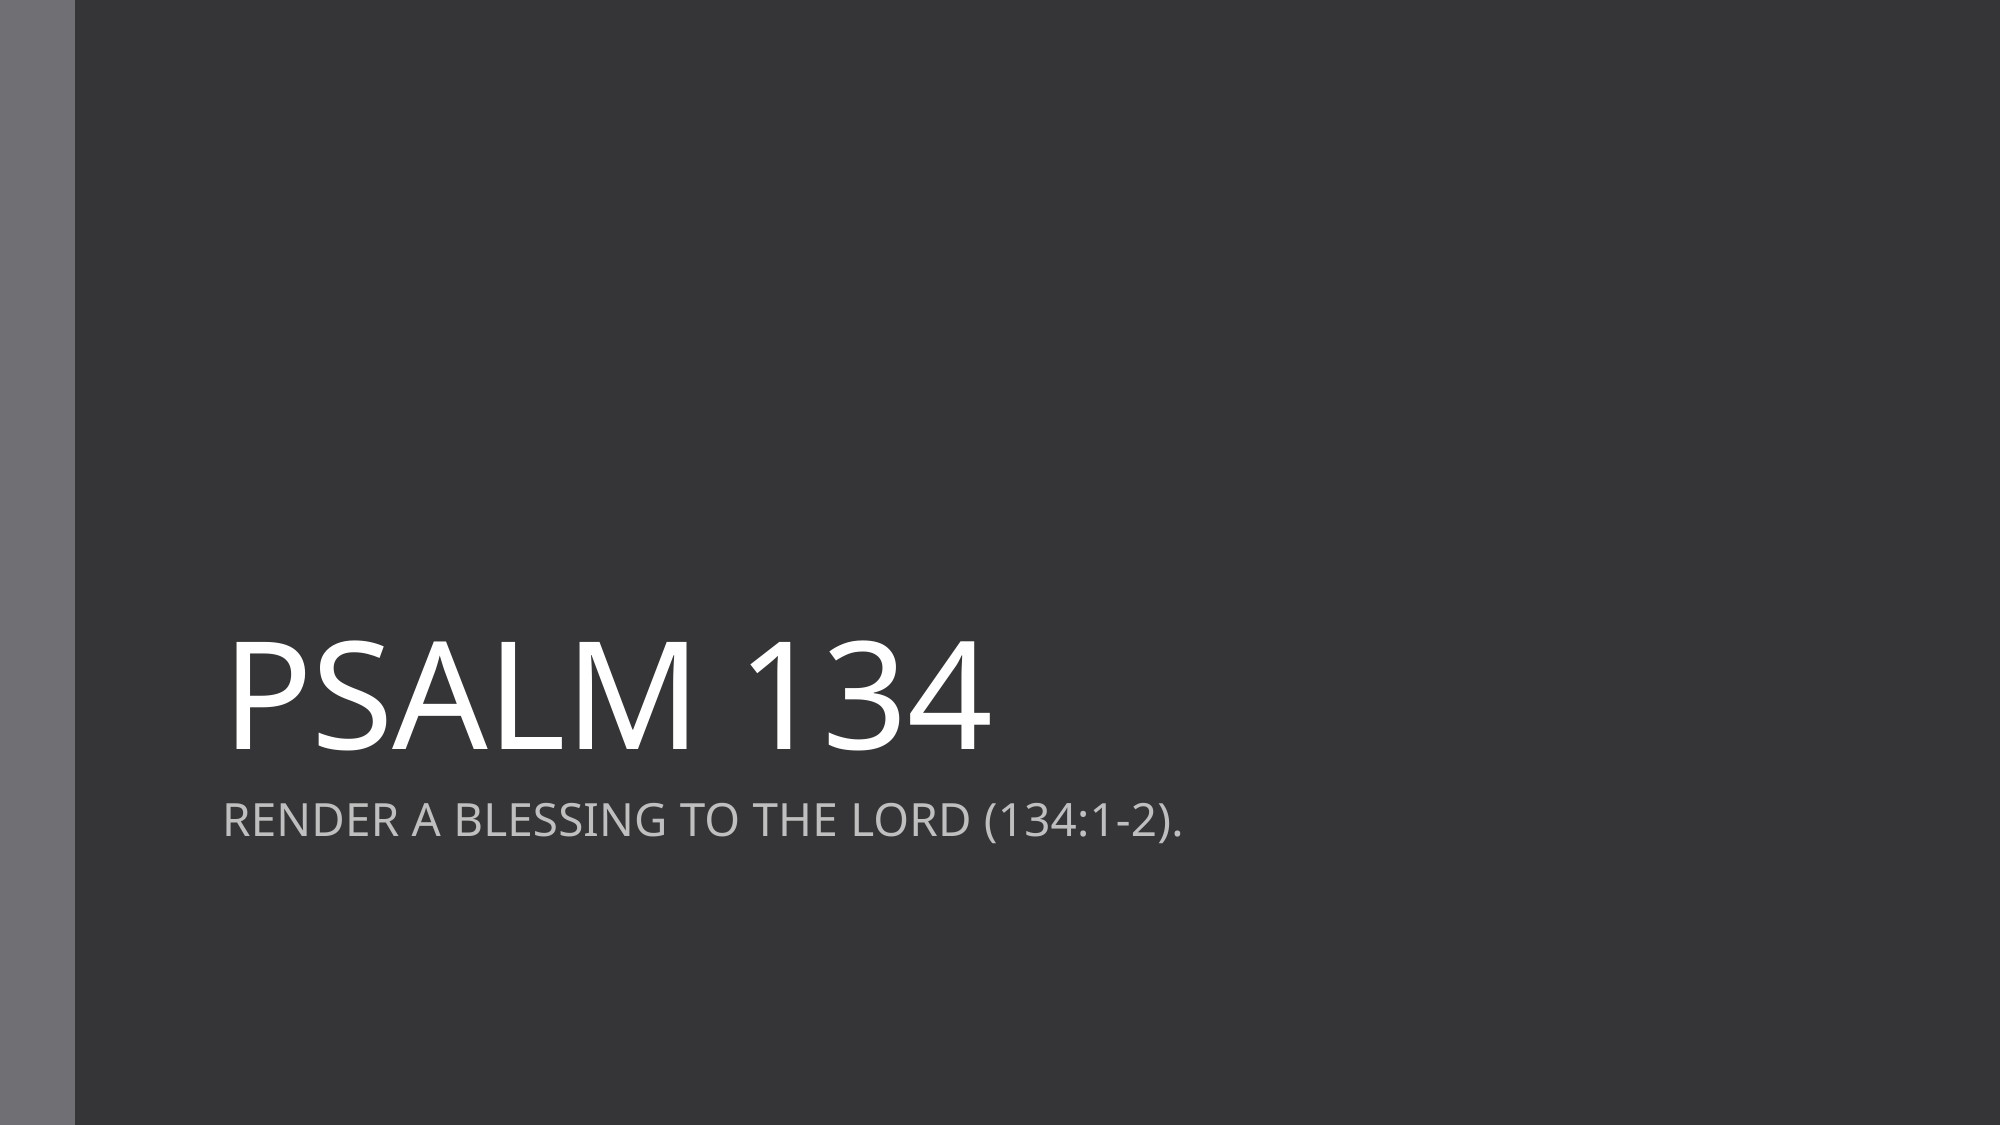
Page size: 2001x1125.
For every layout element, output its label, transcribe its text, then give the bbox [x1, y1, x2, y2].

title PSALM 134 [206, 124, 1752, 787]
subtitle RENDER A BLESSING TO THE LORD (134:1-2). [206, 787, 1752, 1066]
